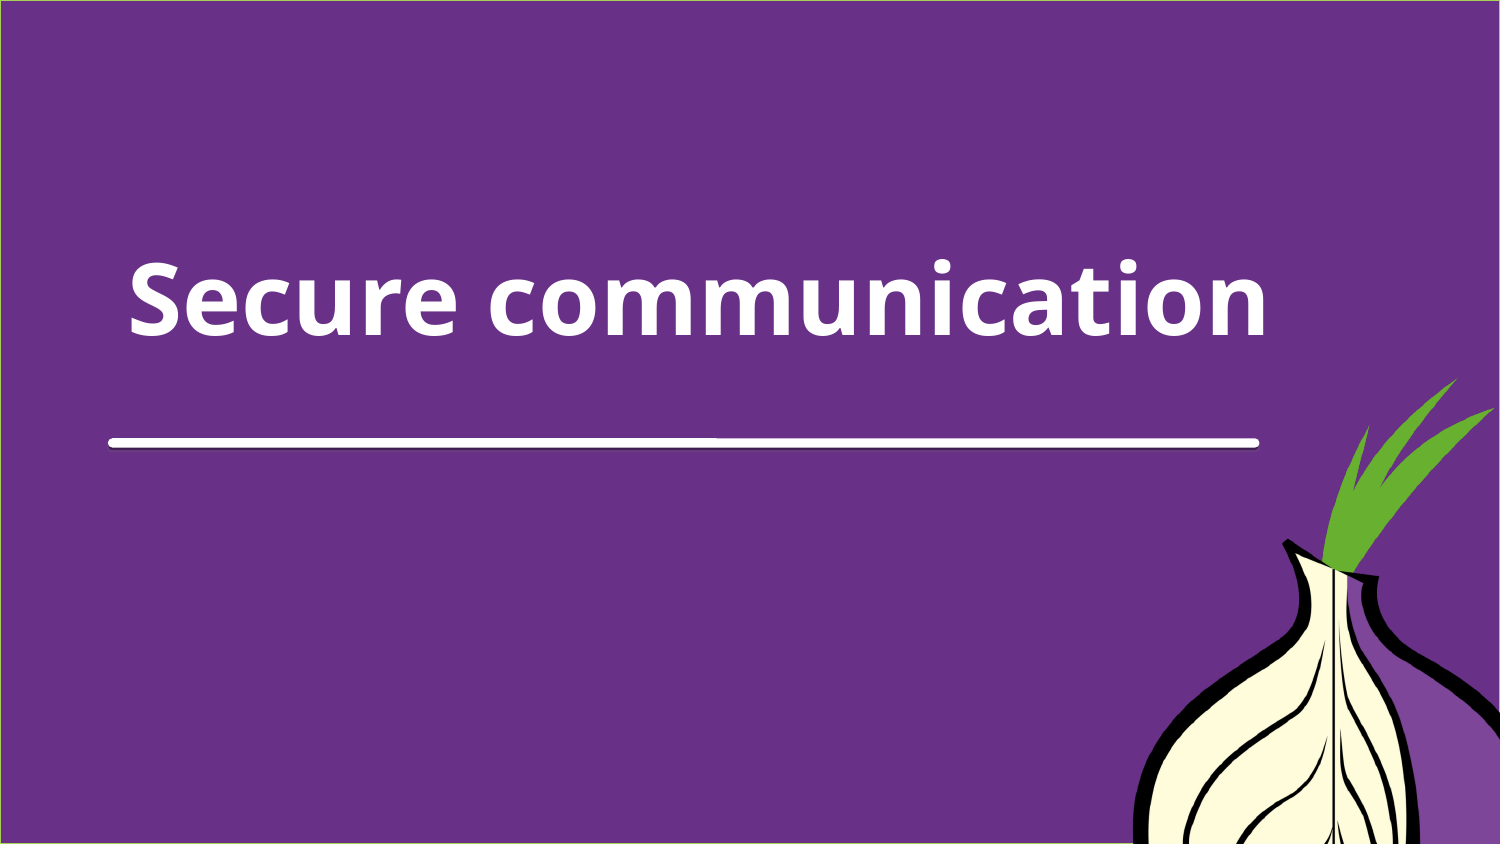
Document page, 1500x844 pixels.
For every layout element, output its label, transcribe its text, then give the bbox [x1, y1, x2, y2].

picture [1122, 377, 1500, 844]
text_box Secure communication [112, 148, 1388, 443]
